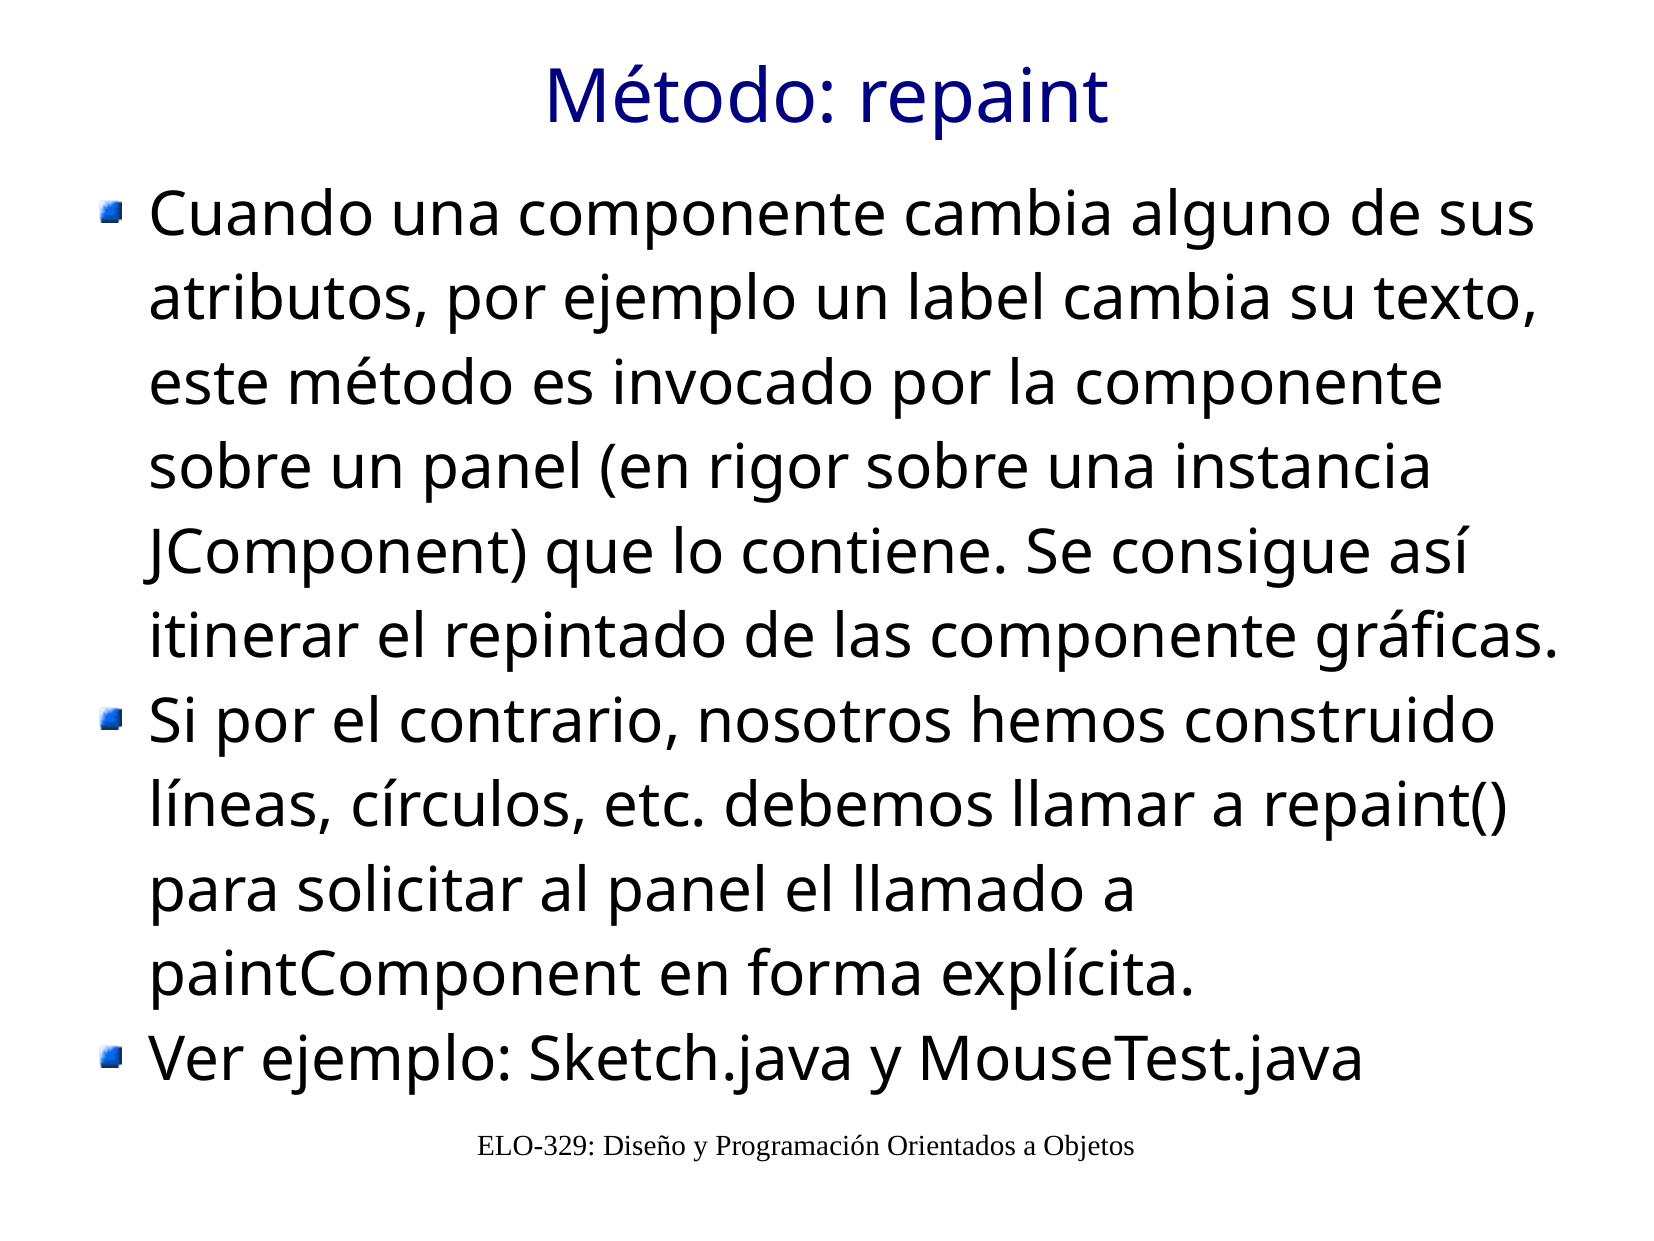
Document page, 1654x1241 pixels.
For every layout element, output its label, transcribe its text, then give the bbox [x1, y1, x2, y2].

title Método: repaint [82, 43, 1571, 145]
list Cuando una componente cambia alguno de sus atributos, por ejemplo un label cambia su texto, este método es invocado por la componente sobre un panel (en rigor sobre una instancia JComponent) que lo contiene. Se consigue así itinerar el repintado de las componente gráficas. Si por el contrario, nosotros hemos construido líneas, círculos, etc. debemos llamar a repaint() para solicitar al panel el llamado a paintComponent en forma explícita. Ver ejemplo: Sketch.java y MouseTest.java [82, 169, 1571, 1112]
